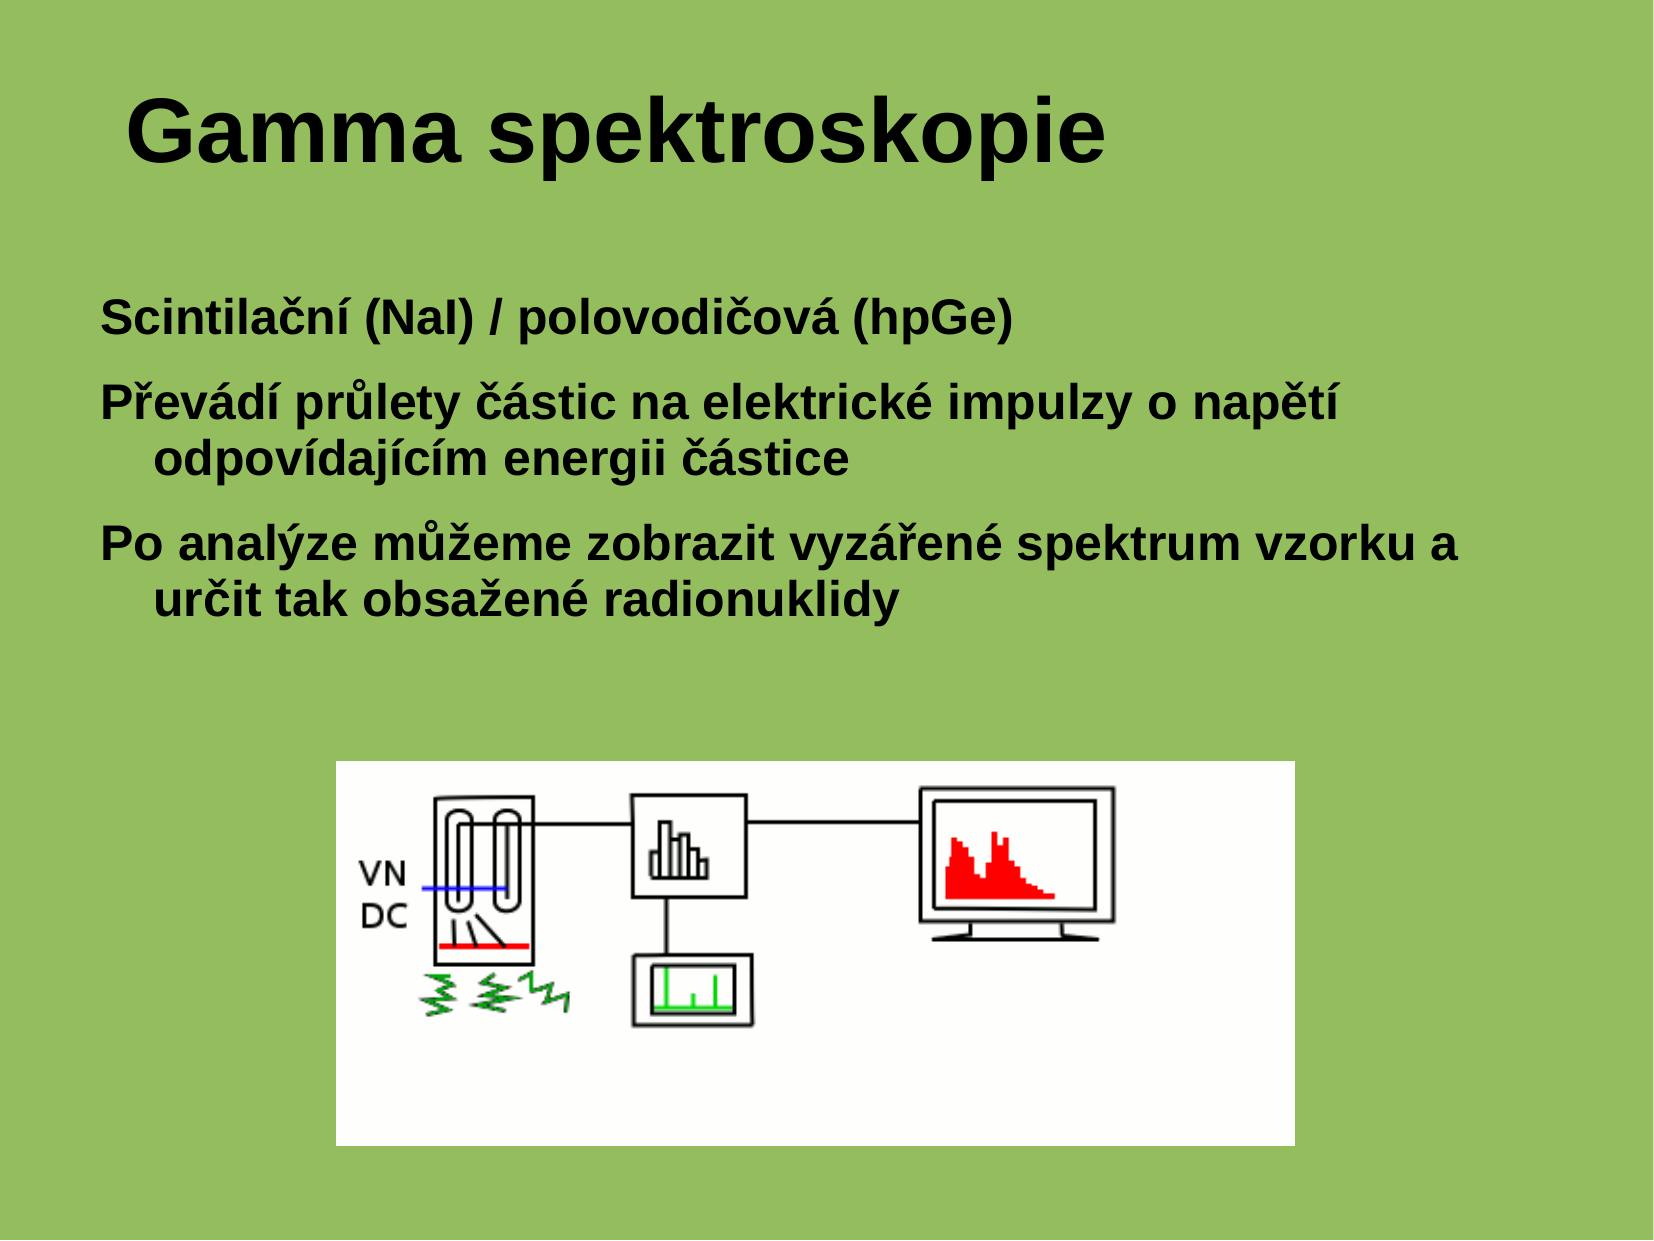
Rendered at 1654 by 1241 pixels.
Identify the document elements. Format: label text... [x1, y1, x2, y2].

title Gamma spektroskopie [82, 37, 1152, 225]
picture [336, 761, 1295, 1146]
list Scintilační (NaI) / polovodičová (hpGe) Převádí průlety částic na elektrické impulzy o napětí odpovídajícím energii částice Po analýze můžeme zobrazit vyzářené spektrum vzorku a určit tak obsažené radionuklidy [82, 289, 1571, 674]
